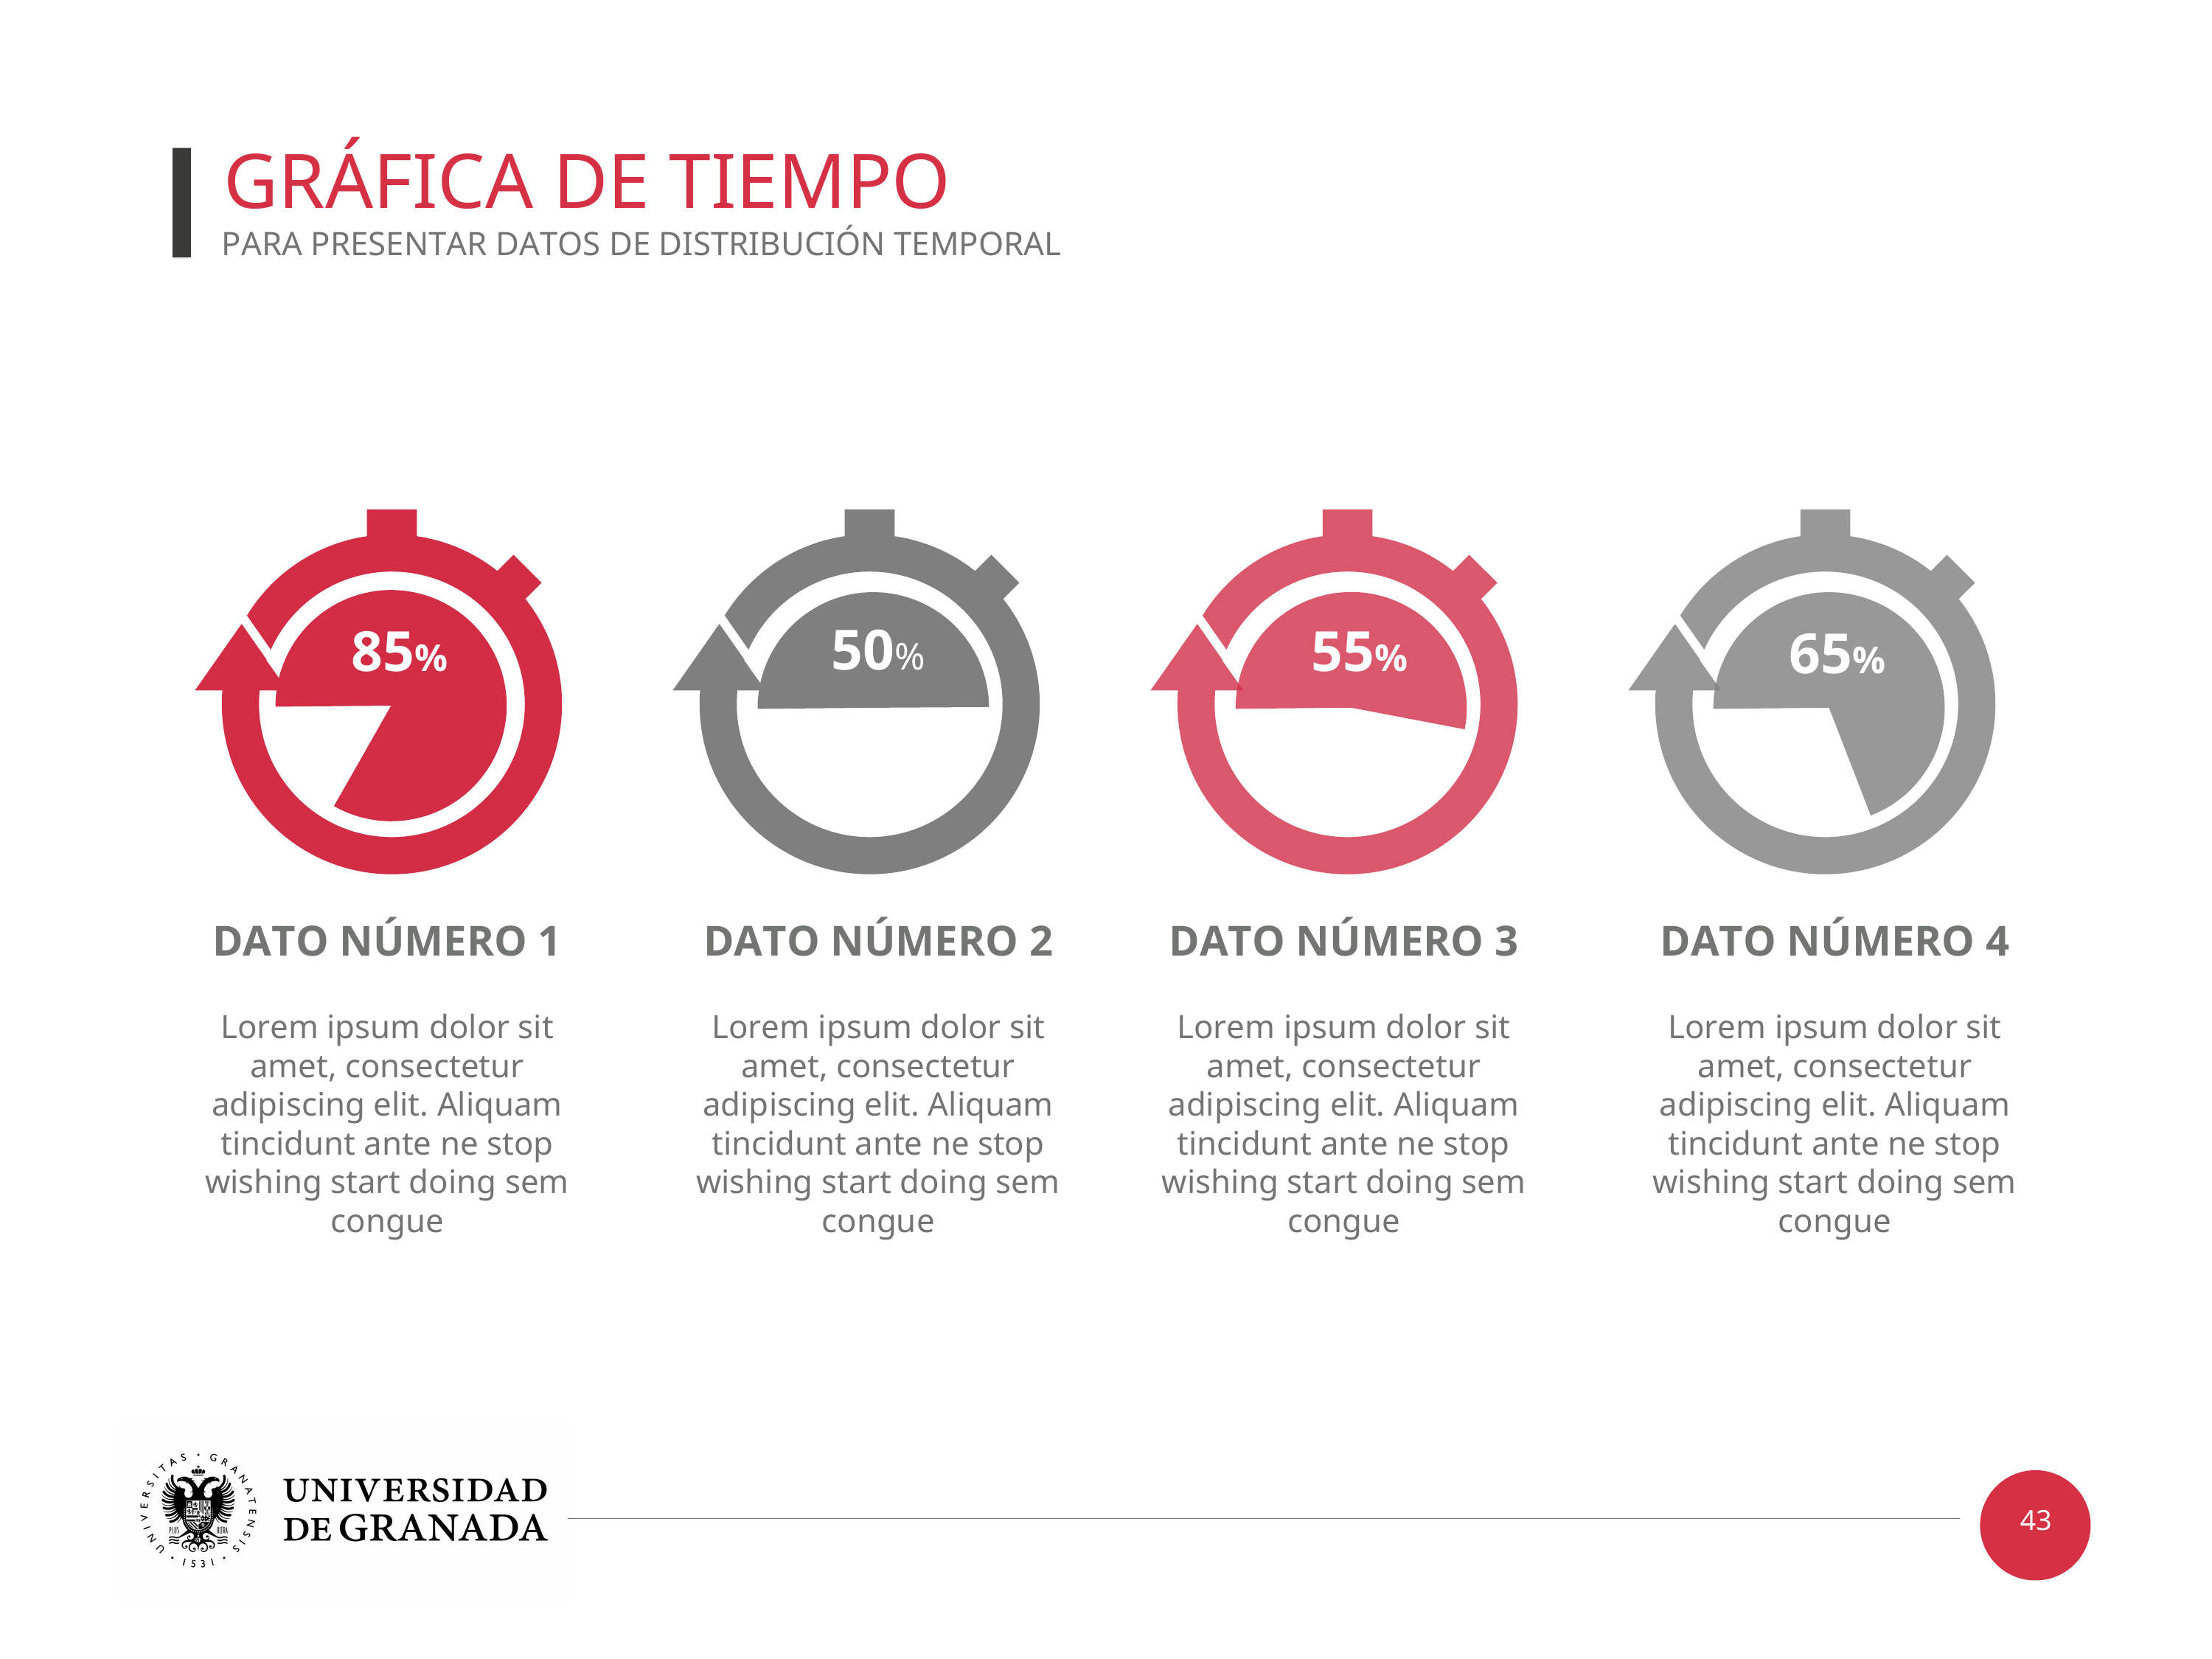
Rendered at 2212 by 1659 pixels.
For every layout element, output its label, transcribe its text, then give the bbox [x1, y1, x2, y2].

text_box [1356, 664, 1467, 730]
text_box 50% [787, 611, 970, 684]
text_box DATO NÚMERO 3 Lorem ipsum dolor sit amet, consectetur adipiscing elit. Aliquam tincidunt ante ne stop wishing start doing sem congue [1119, 903, 1569, 1250]
text_box [195, 509, 563, 874]
picture [120, 1421, 568, 1600]
text_box [1150, 509, 1518, 874]
text_box [1628, 509, 1996, 874]
text_box DATO NÚMERO 2 Lorem ipsum dolor sit amet, consectetur adipiscing elit. Aliquam tincidunt ante ne stop wishing start doing sem congue [653, 903, 1104, 1250]
text_box 85% [301, 590, 498, 709]
text_box GRÁFICA DE TIEMPO [212, 127, 2063, 229]
text_box 55% [1262, 590, 1458, 709]
text_box DATO NÚMERO 4 Lorem ipsum dolor sit amet, consectetur adipiscing elit. Aliquam tincidunt ante ne stop wishing start doing sem congue [1610, 903, 2060, 1250]
text_box DATO NÚMERO 1 Lorem ipsum dolor sit amet, consectetur adipiscing elit. Aliquam tincidunt ante ne stop wishing start doing sem congue [161, 903, 613, 1250]
text_box [1830, 664, 1945, 816]
text_box 65% [1739, 592, 1936, 711]
text_box [173, 147, 191, 257]
text_box [810, 592, 937, 611]
text_box [672, 509, 1040, 874]
text_box [333, 662, 507, 821]
text_box PARA PRESENTAR DATOS DE DISTRIBUCIÓN TEMPORAL [210, 218, 2061, 268]
